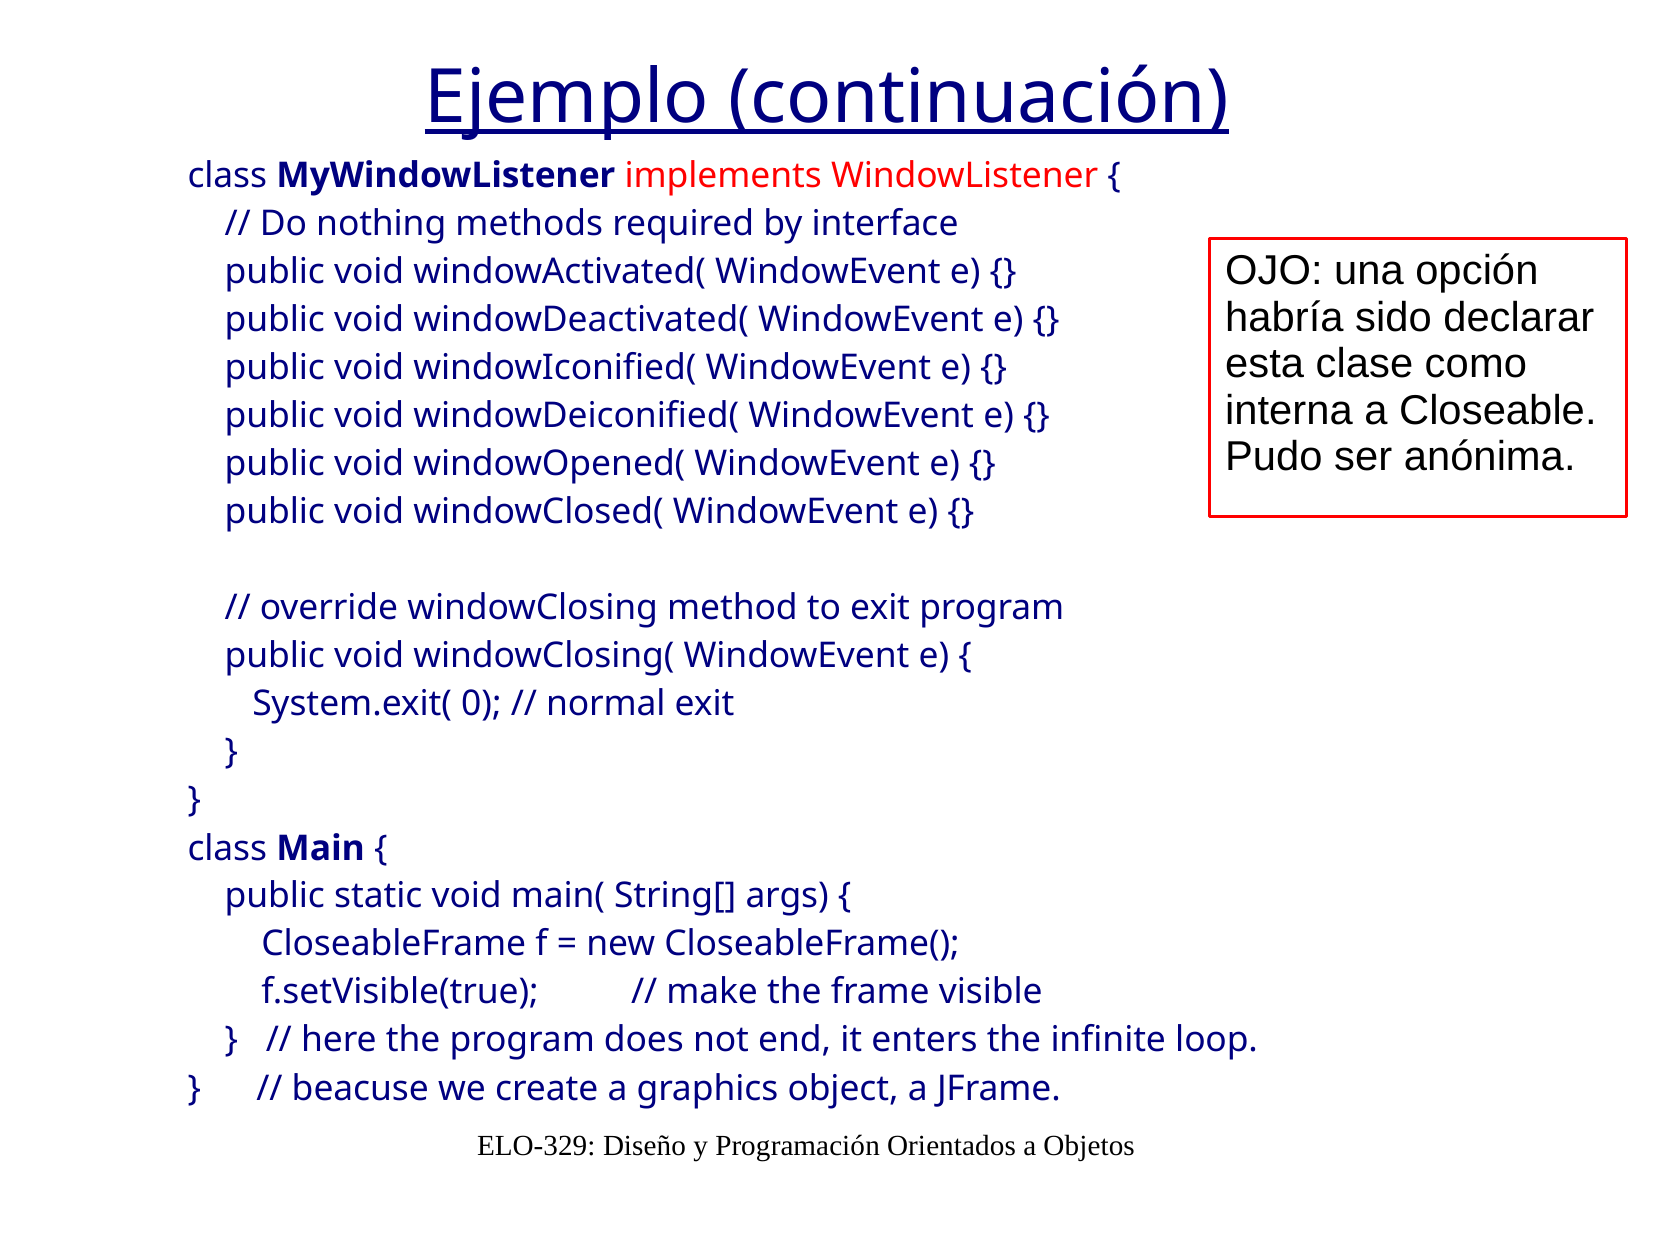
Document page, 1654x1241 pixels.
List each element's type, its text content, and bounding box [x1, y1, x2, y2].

text_box OJO: una opción habría sido declarar esta clase como interna a Closeable. Pudo ser anónima. [1209, 238, 1627, 517]
list class MyWindowListener implements WindowListener { // Do nothing methods required by interface public void windowActivated( WindowEvent e) {} public void windowDeactivated( WindowEvent e) {} public void windowIconified( WindowEvent e) {} public void windowDeiconified( WindowEvent e) {} public void windowOpened( WindowEvent e) {} public void windowClosed( WindowEvent e) {} // override windowClosing method to exit program public void windowClosing( WindowEvent e) { System.exit( 0); // normal exit } } class Main { public static void main( String[] args) { CloseableFrame f = new CloseableFrame(); f.setVisible(true); // make the frame visible } // here the program does not end, it enters the infinite loop. } // beacuse we create a graphics object, a JFrame. [187, 150, 1571, 1126]
title Ejemplo (continuación)‏ [82, 43, 1571, 145]
